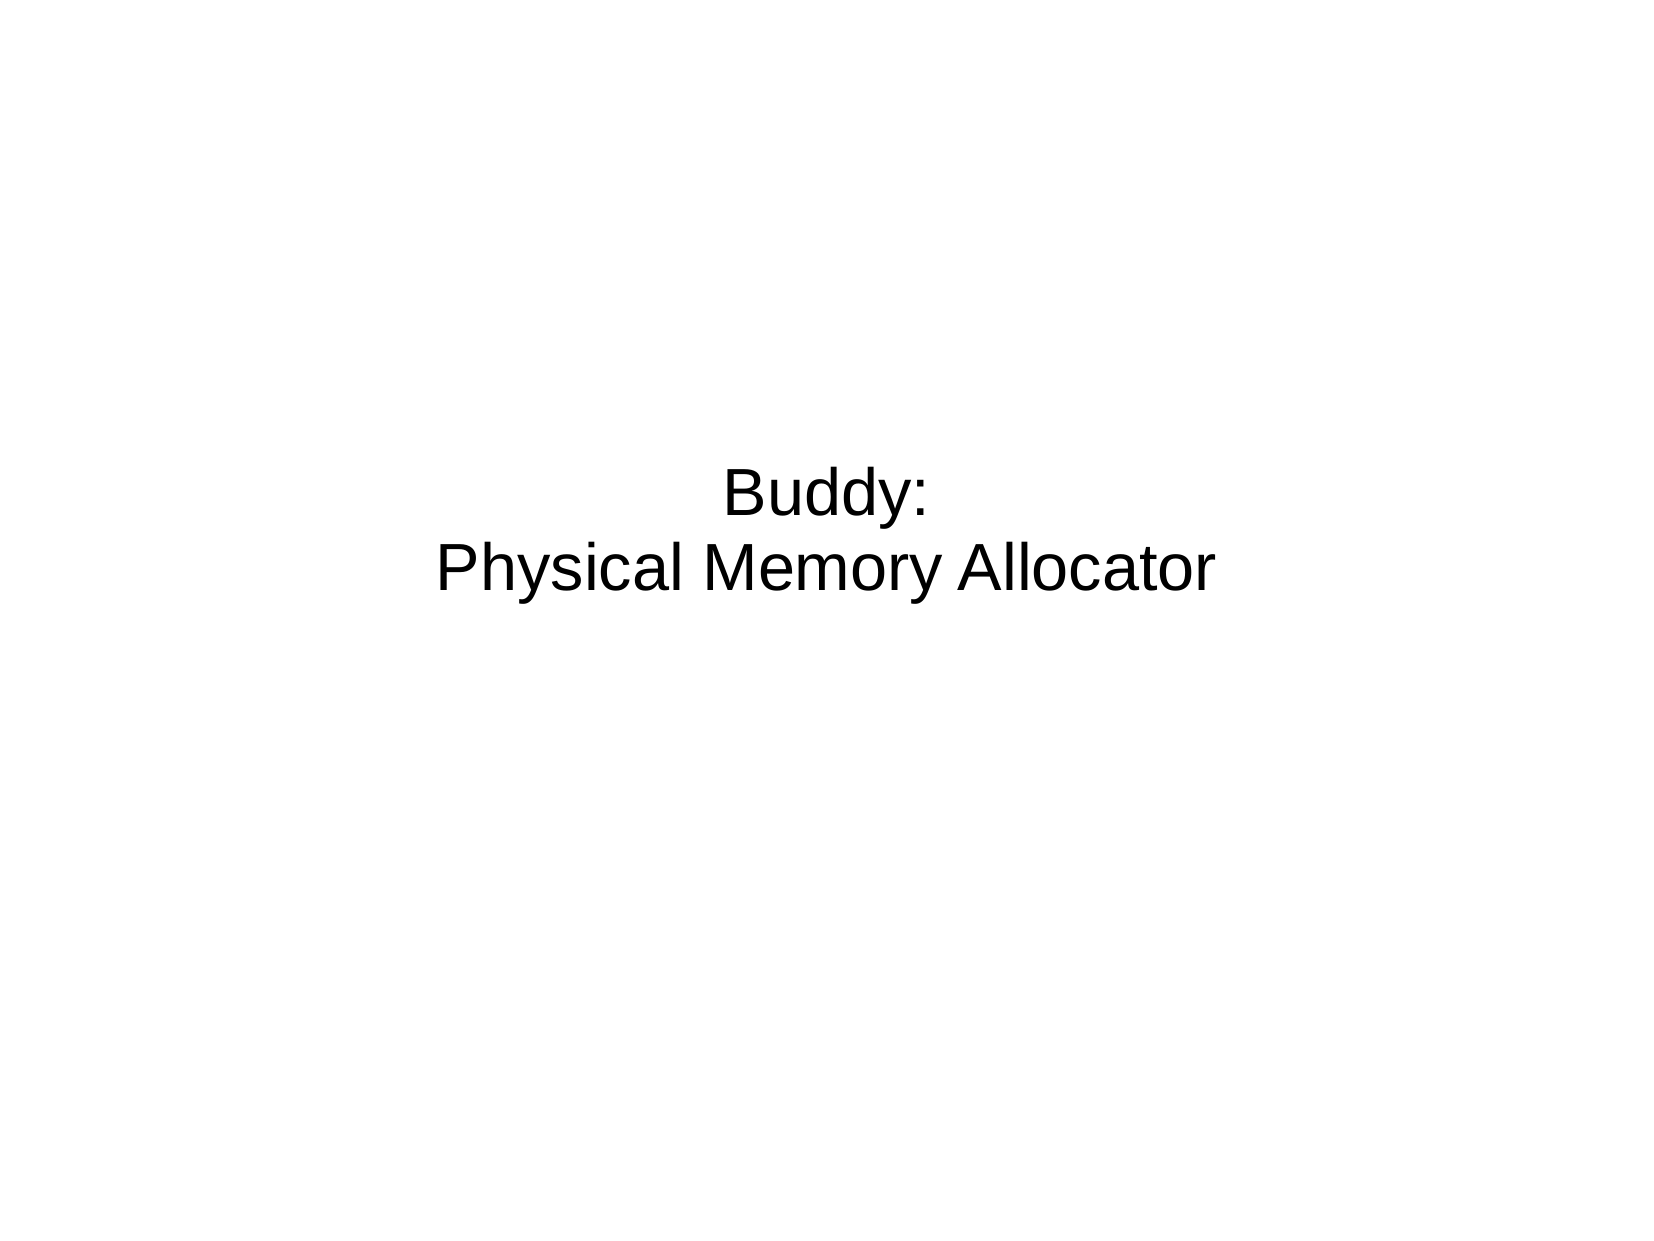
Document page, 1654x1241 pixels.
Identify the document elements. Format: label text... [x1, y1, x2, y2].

subtitle Buddy: Physical Memory Allocator [82, 49, 1571, 1010]
